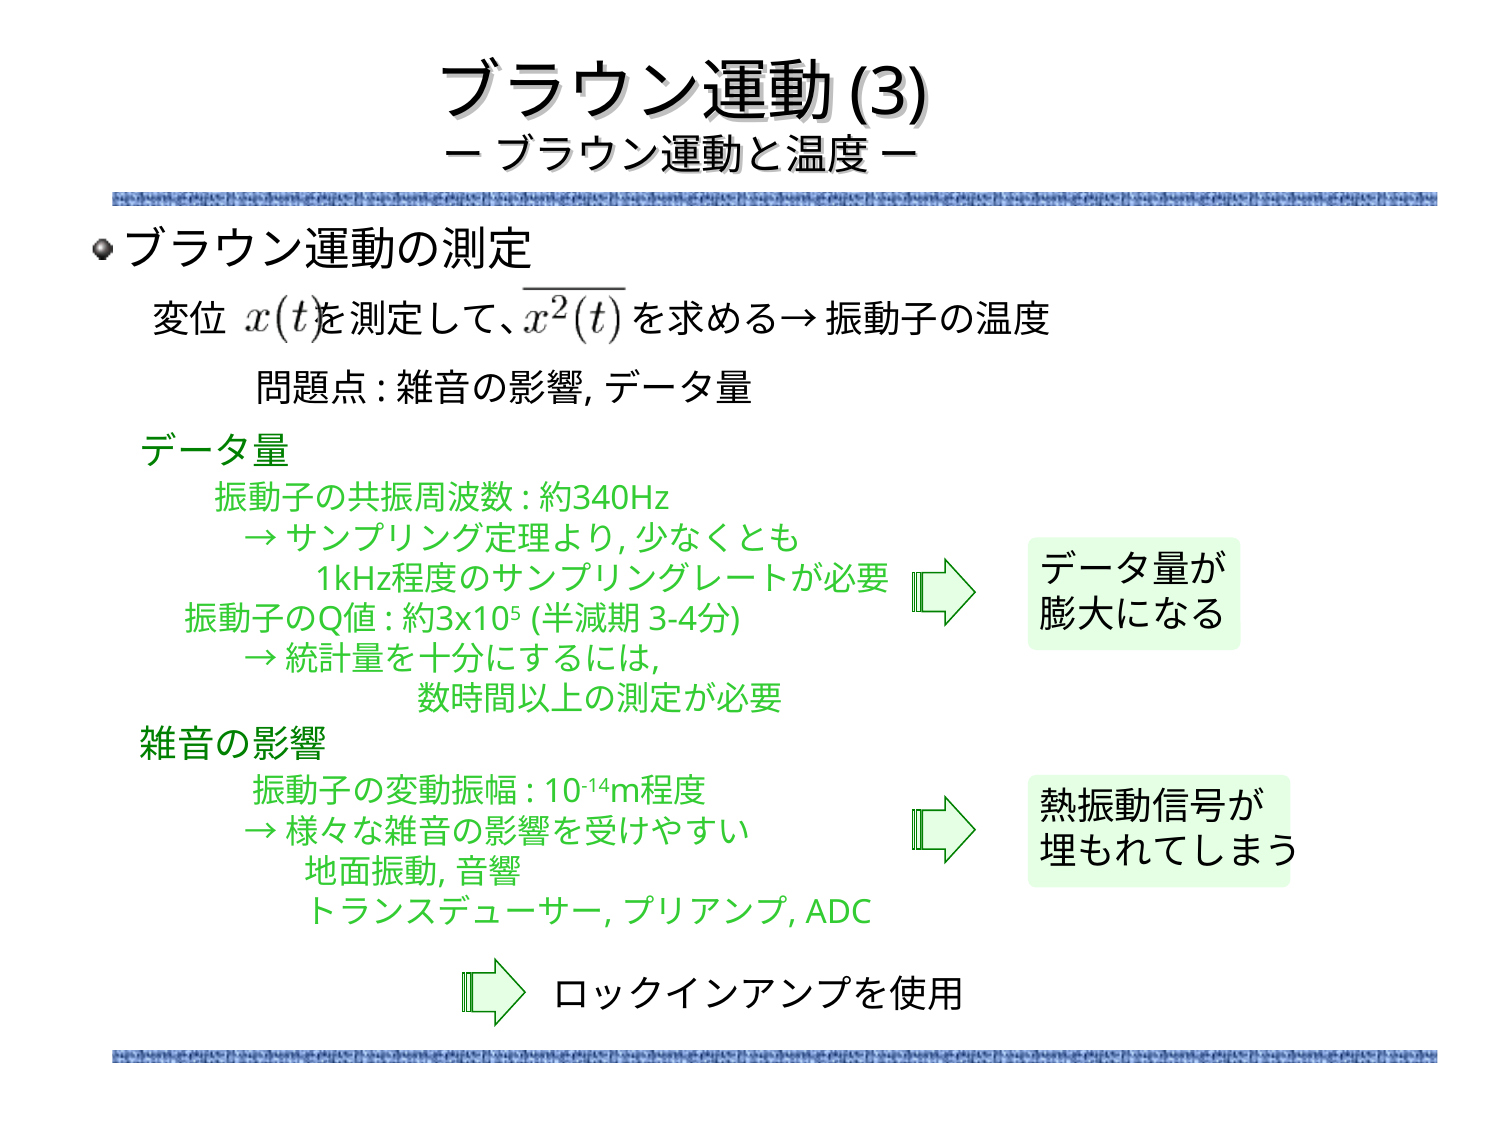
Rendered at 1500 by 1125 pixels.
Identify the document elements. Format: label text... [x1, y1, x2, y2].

text_box 変位 を測定して、 を求める→ 振動子の温度 [137, 287, 519, 348]
text_box [922, 796, 976, 863]
text_box [922, 559, 976, 625]
text_box データ量が 膨大になる [1024, 537, 1263, 643]
text_box [472, 959, 526, 1026]
text_box [466, 973, 470, 1012]
chart [519, 284, 631, 351]
text_box ロックインアンプを使用 [537, 962, 1038, 1023]
picture [112, 192, 1438, 206]
title ブラウン運動 (3) ー ブラウン運動と温度 ー [137, 37, 1225, 188]
picture [112, 1050, 1438, 1063]
text_box [916, 573, 920, 612]
chart [240, 292, 326, 343]
text_box データ量 振動子の共振周波数 : 約340Hz → サンプリング定理より, 少なくとも 1kHz程度のサンプリングレートが必要 振動子のQ値 : 約3x105 (半減期 3-4分) → 統計量を十分にするには, 数時間以上の測定が必要 [124, 419, 1288, 712]
text_box [916, 810, 920, 849]
text_box 熱振動信号が 埋もれてしまう [1025, 774, 1326, 881]
text_box 問題点 : 雑音の影響, データ量 [240, 356, 1004, 417]
list ブラウン運動の測定 [74, 212, 1451, 1025]
text_box 雑音の影響 振動子の変動振幅 : 10-14m程度 → 様々な雑音の影響を受けやすい 地面振動, 音響 トランスデューサー, プリアンプ, ADC [124, 712, 1288, 938]
text_box 変位 を測定して、 を求める→ 振動子の温度 [631, 287, 1100, 348]
